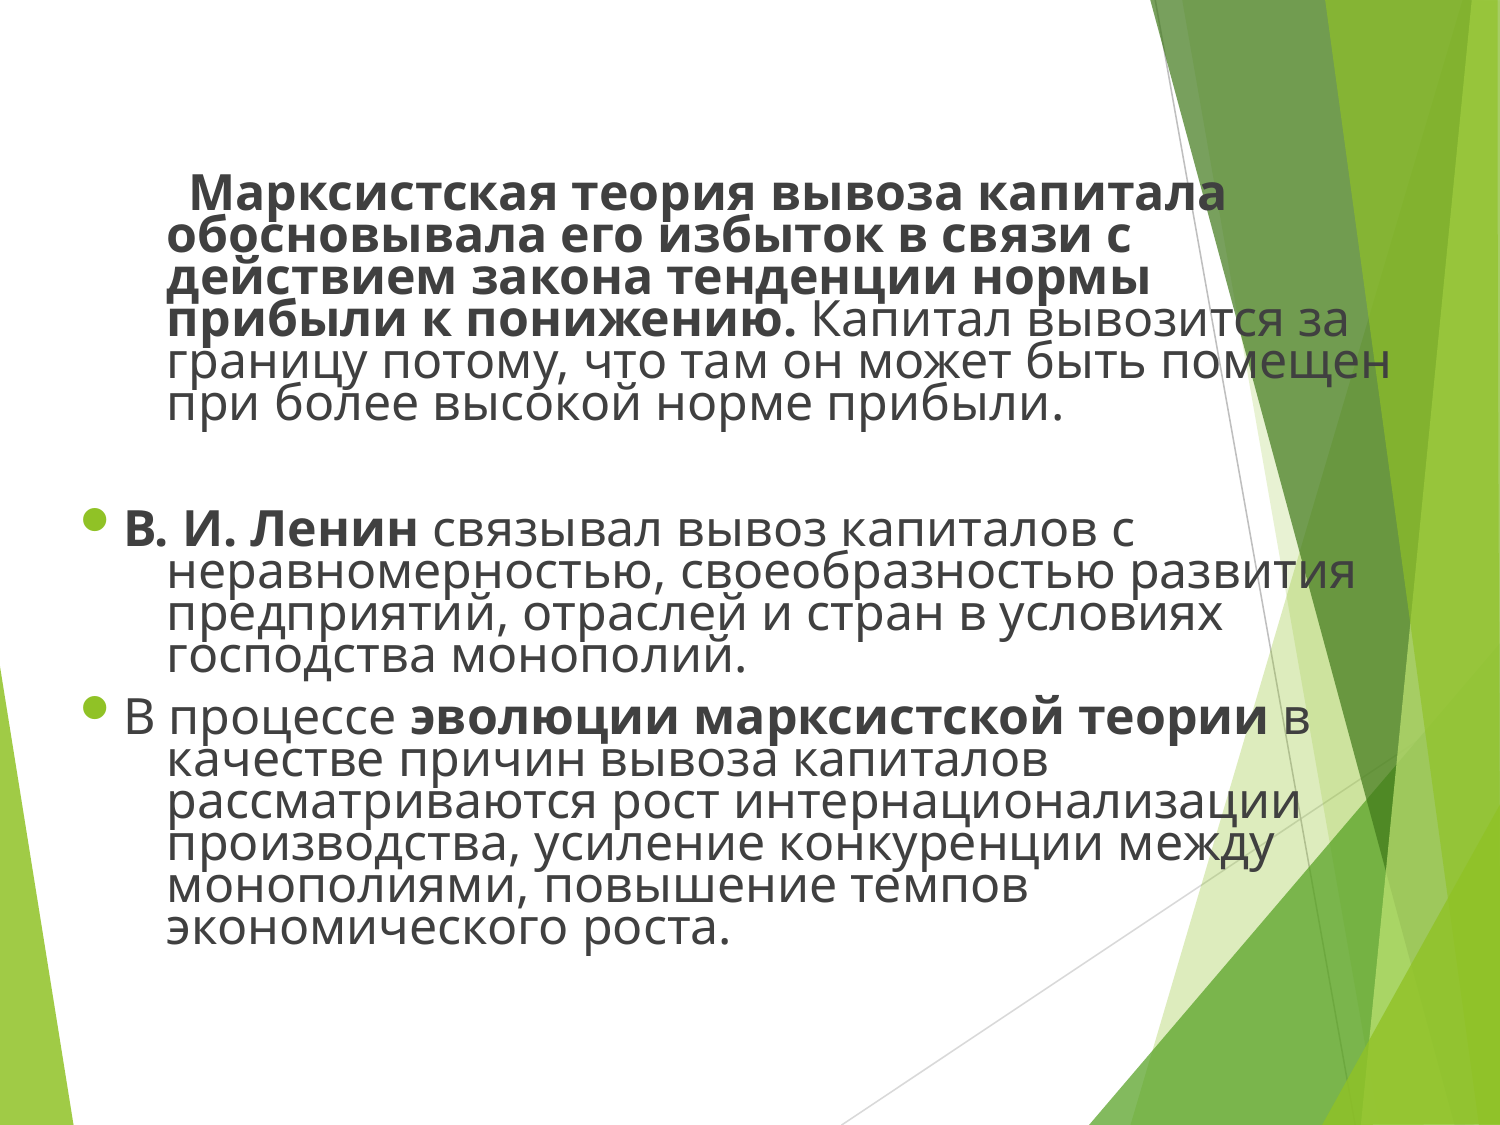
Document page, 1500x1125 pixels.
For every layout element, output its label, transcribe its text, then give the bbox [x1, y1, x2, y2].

list Марксистская теория вывоза капитала обосновывала его избыток в связи с действием закона тенденции нормы прибыли к понижению. Капитал вывозится за границу потому, что там он может быть помещен при более высокой норме прибыли. В. И. Ленин связывал вывоз капиталов с неравномерностью, своеобразностью развития предприятий, отраслей и стран в условиях господства монополий. В процессе эволюции марксистской теории в качестве причин вывоза капиталов рассматриваются рост интернационализации производства, усиление конкуренции между монополиями, повышение темпов экономического роста. [64, 113, 1415, 977]
